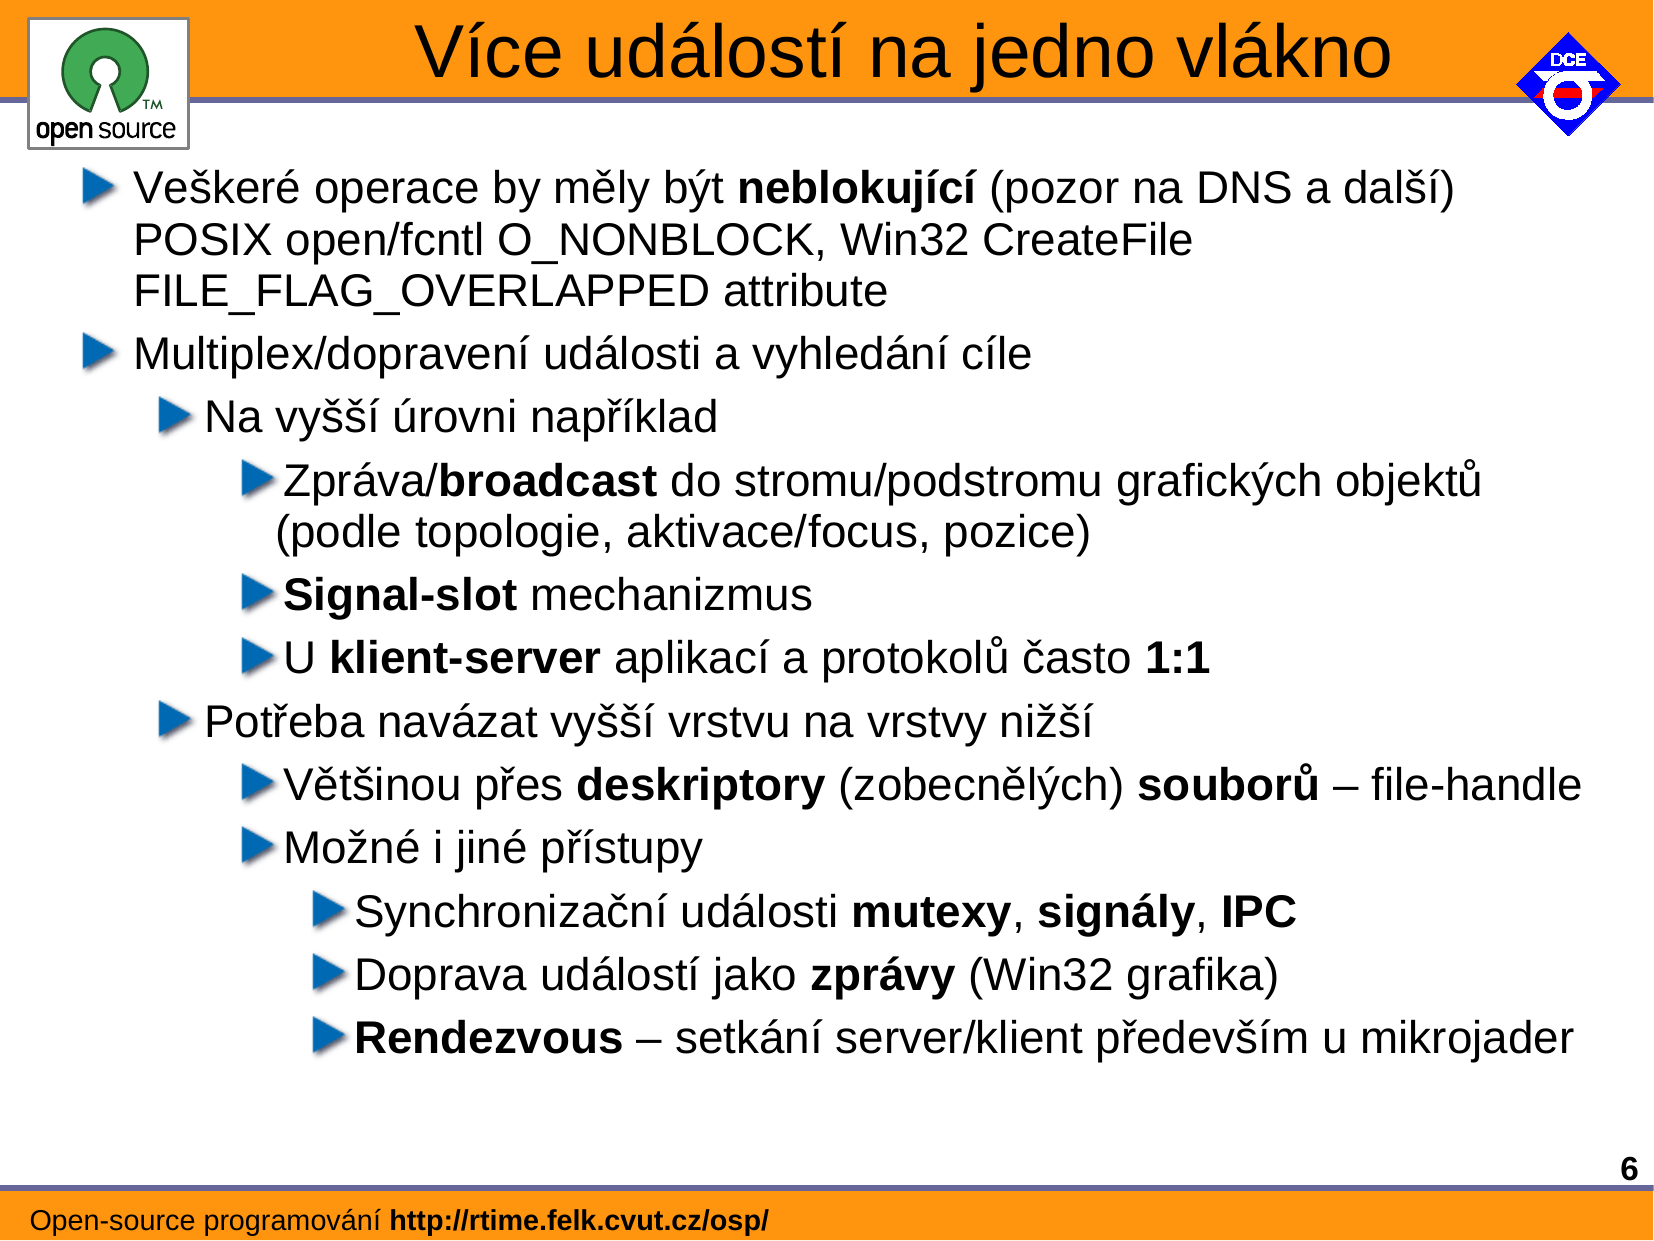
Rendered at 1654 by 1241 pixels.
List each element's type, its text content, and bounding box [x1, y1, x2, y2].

title Více událostí na jedno vlákno [178, 4, 1631, 98]
list Veškeré operace by měly být neblokující (pozor na DNS a další) POSIX open/fcntl O_NONBLOCK, Win32 CreateFile FILE_FLAG_OVERLAPPED attribute Multiplex/dopravení události a vyhledání cíle Na vyšší úrovni například Zpráva/broadcast do stromu/podstromu grafických objektů (podle topologie, aktivace/focus, pozice) Signal-slot mechanizmus U klient-server aplikací a protokolů často 1:1 Potřeba navázat vyšší vrstvu na vrstvy nižší Většinou přes deskriptory (zobecnělých) souborů – file-handle Možné i jiné přístupy Synchronizační události mutexy, signály, IPC Doprava událostí jako zprávy (Win32 grafika) Rendezvous – setkání server/klient především u mikrojader [62, 162, 1586, 1168]
